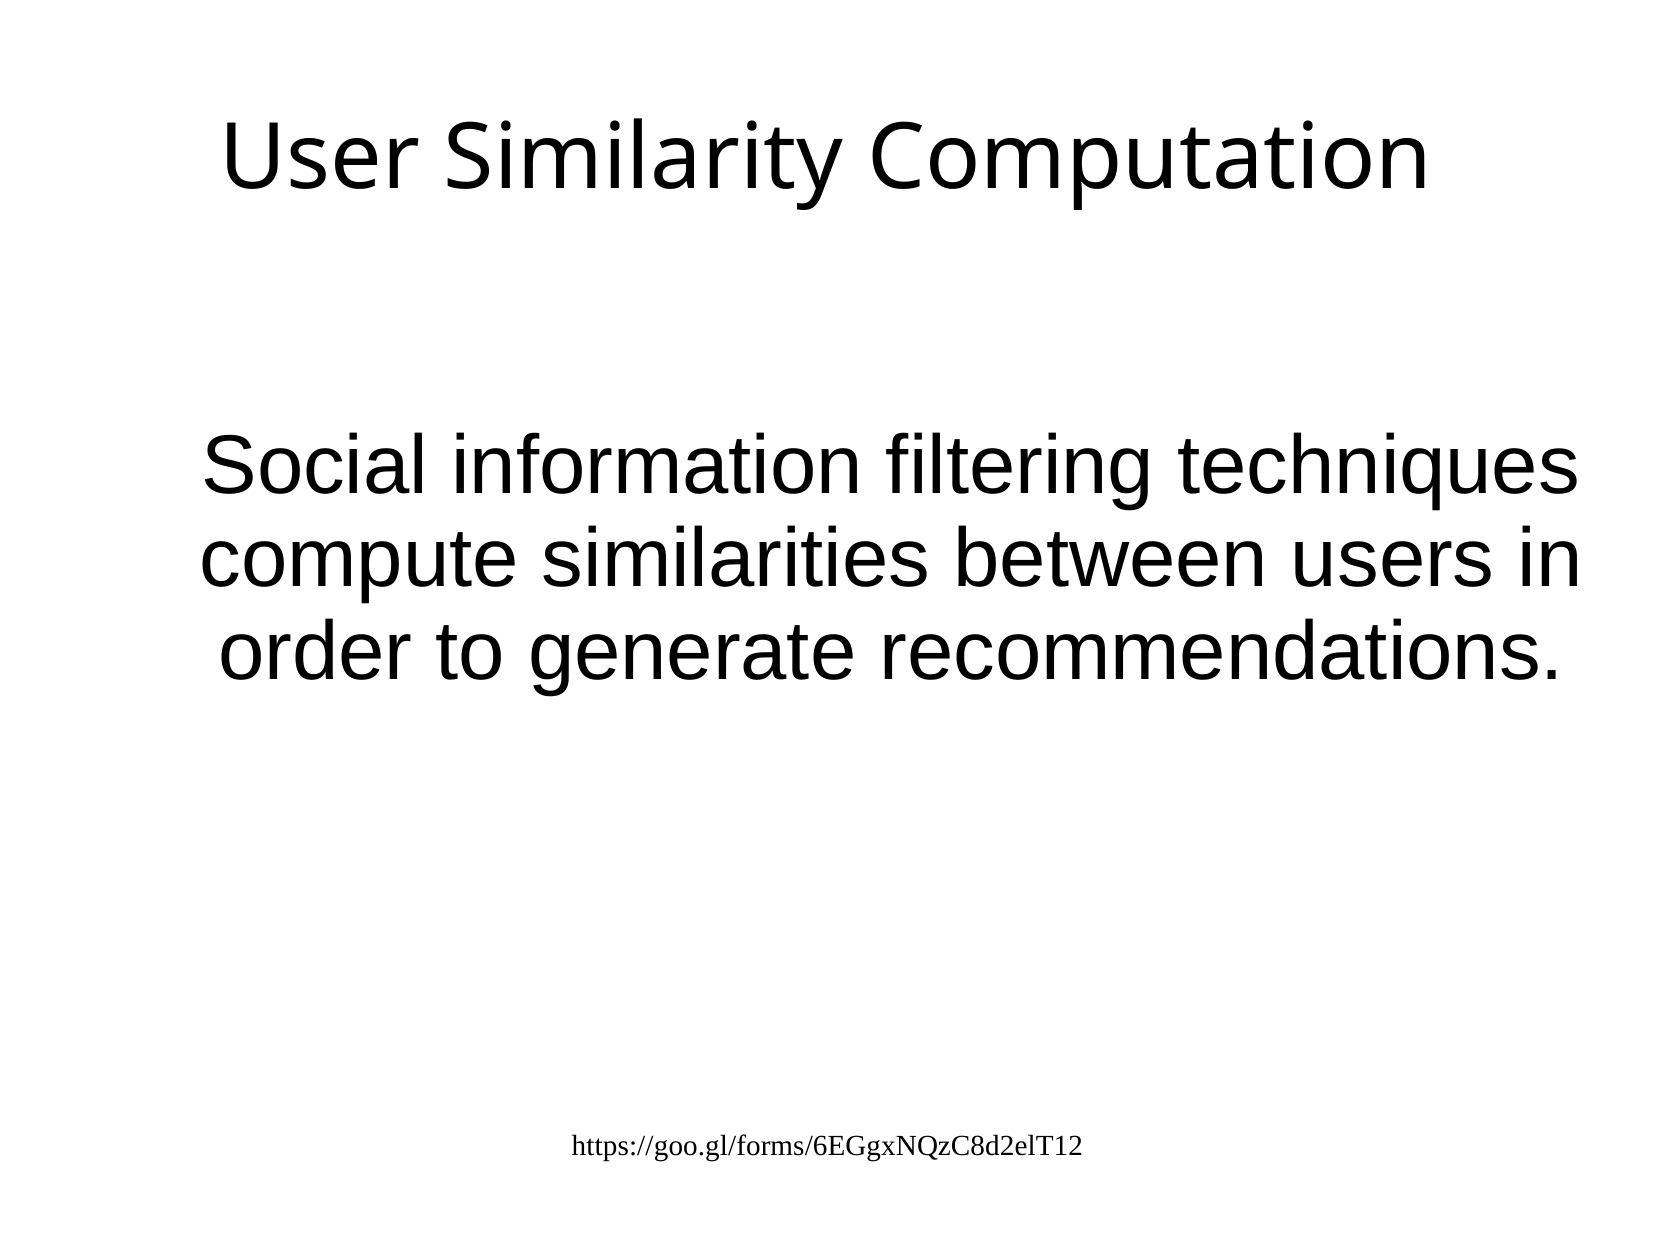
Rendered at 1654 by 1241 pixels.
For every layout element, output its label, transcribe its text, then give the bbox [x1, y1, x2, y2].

list Social information filtering techniques compute similarities between users in order to generate recommendations. [111, 418, 1601, 1138]
title User Similarity Computation [82, 49, 1571, 257]
